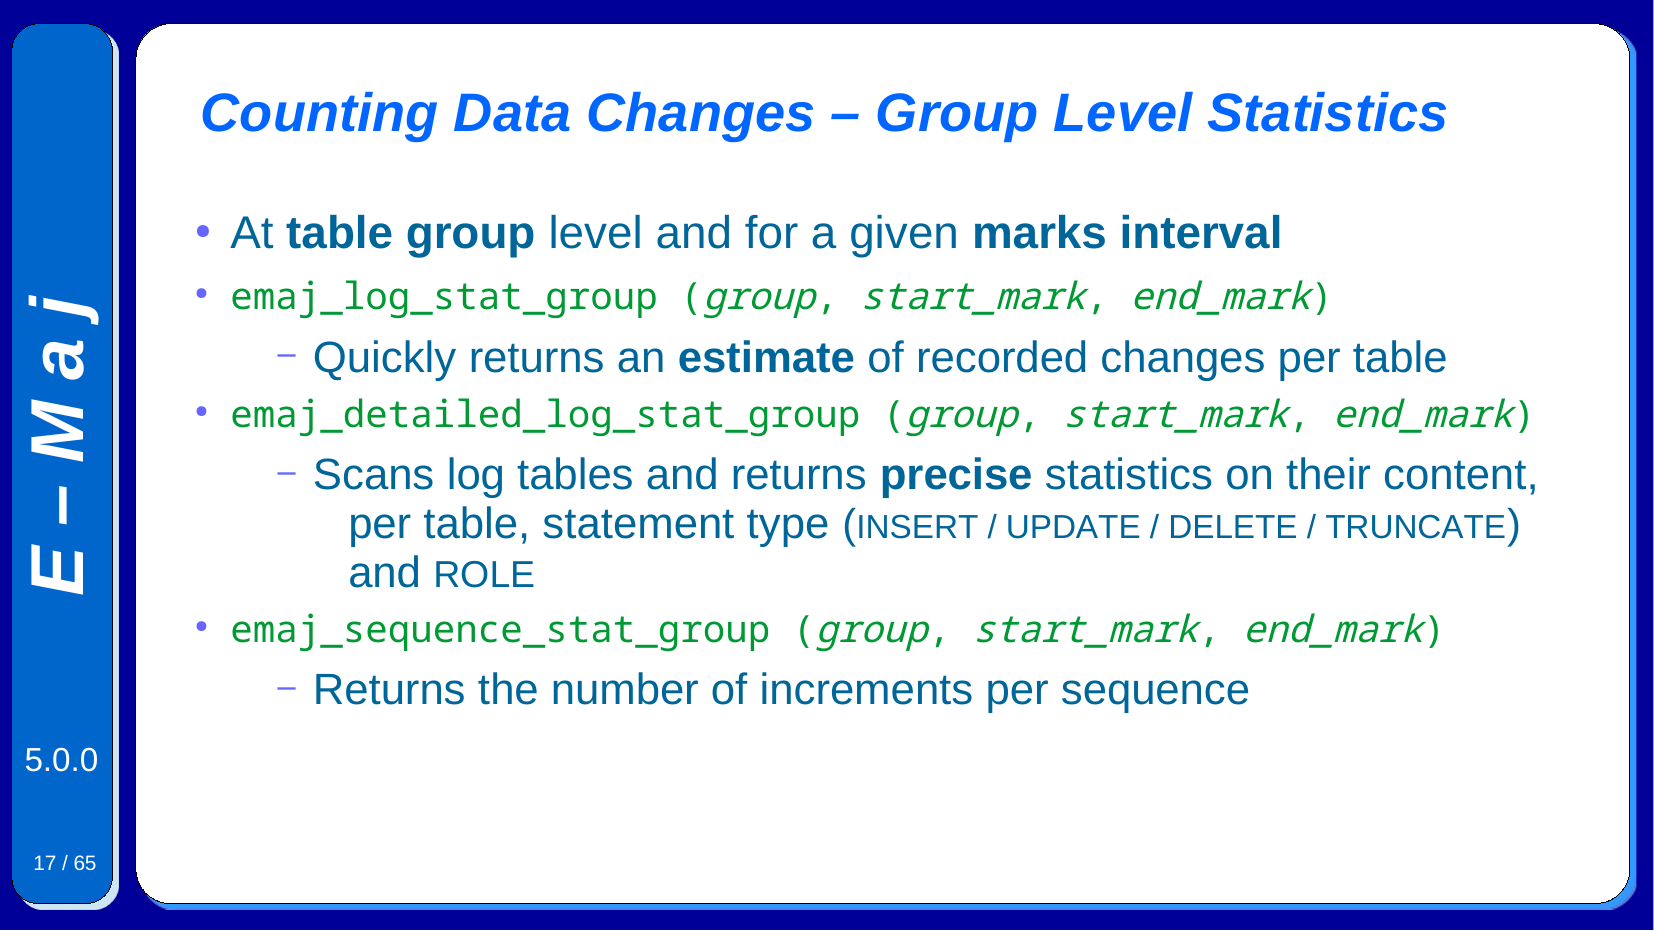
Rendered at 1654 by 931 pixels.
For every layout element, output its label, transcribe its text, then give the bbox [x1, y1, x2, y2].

title Counting Data Changes – Group Level Statistics [200, 34, 1575, 191]
list At table group level and for a given marks interval emaj_log_stat_group (group, start_mark, end_mark) Quickly returns an estimate of recorded changes per table emaj_detailed_log_stat_group (group, start_mark, end_mark) Scans log tables and returns precise statistics on their content, per table, statement type (INSERT / UPDATE / DELETE / TRUNCATE) and ROLE emaj_sequence_stat_group (group, start_mark, end_mark) Returns the number of increments per sequence [177, 206, 1587, 889]
